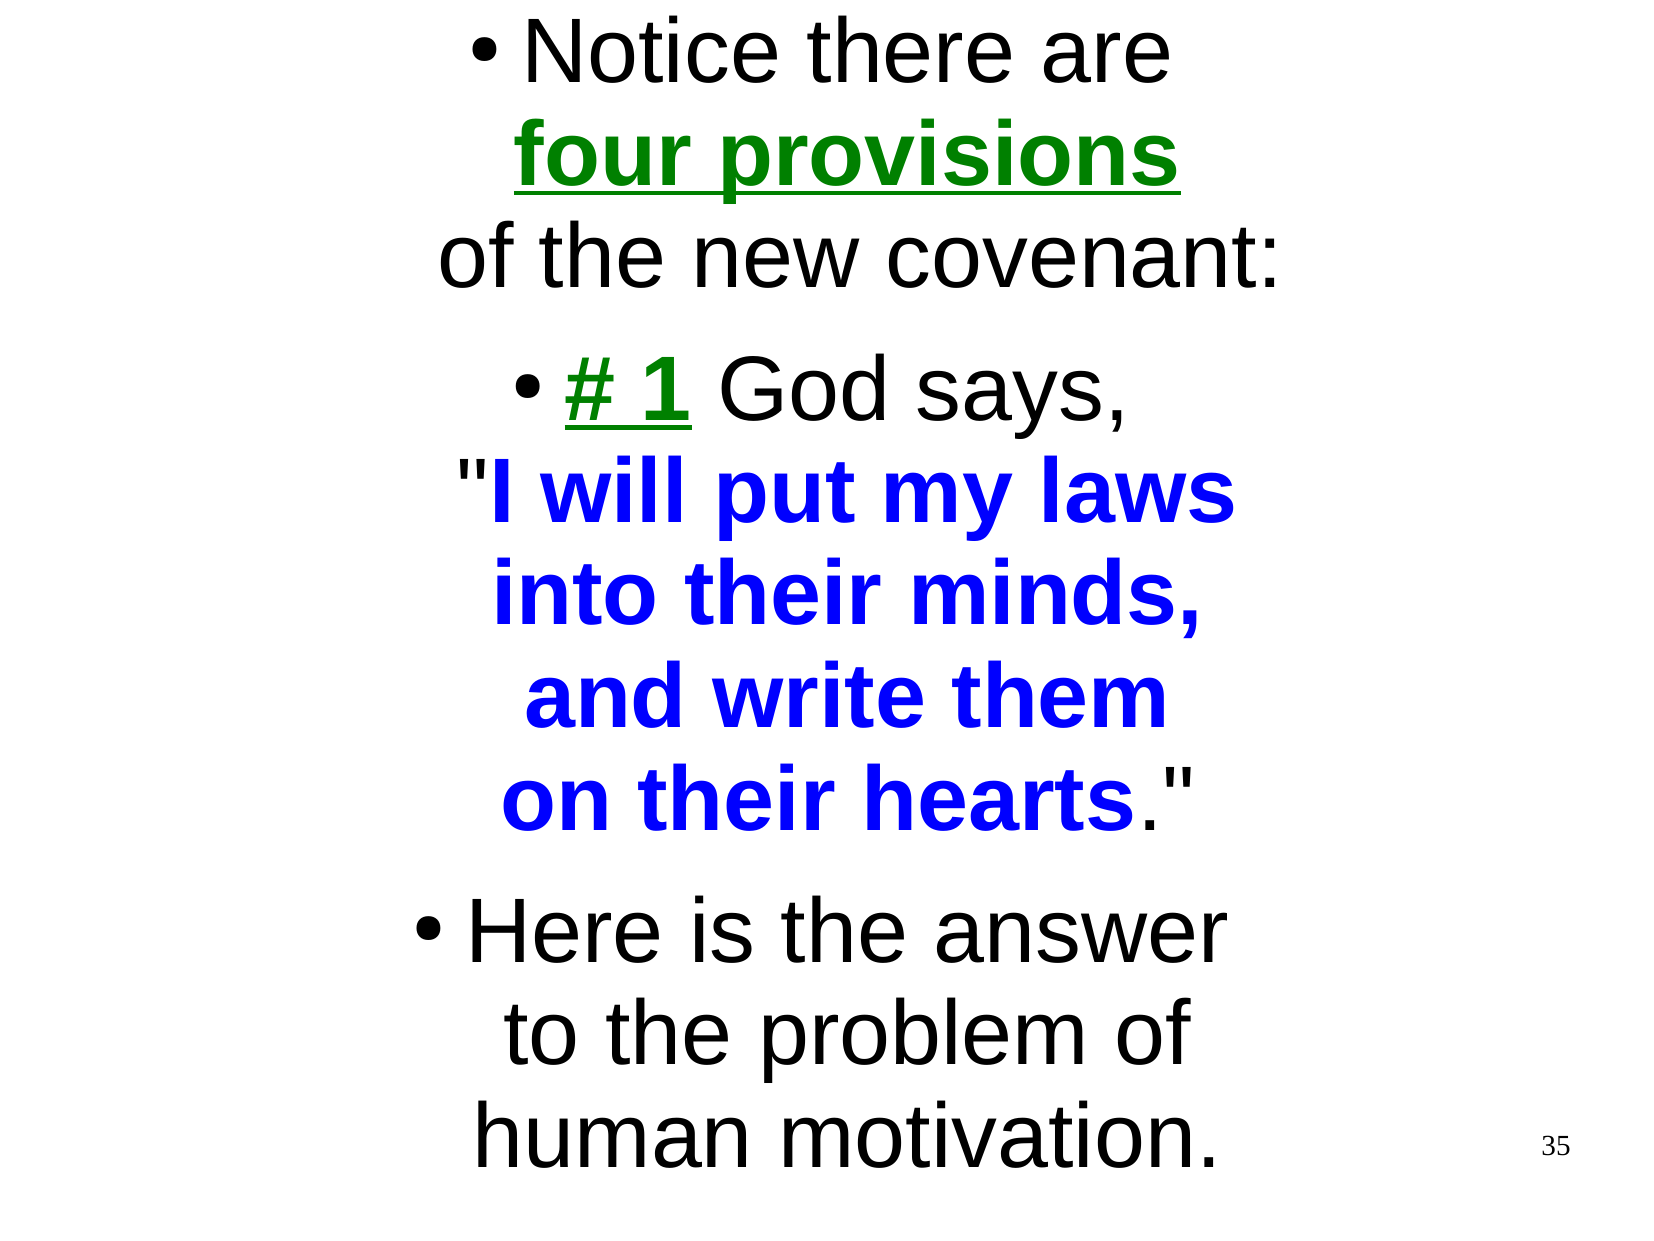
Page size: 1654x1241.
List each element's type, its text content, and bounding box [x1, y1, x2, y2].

list Notice there are four provisions of the new covenant: # 1 God says, "I will put my laws into their minds, and write them on their hearts." Here is the answer to the problem of human motivation. [0, 0, 1651, 1238]
